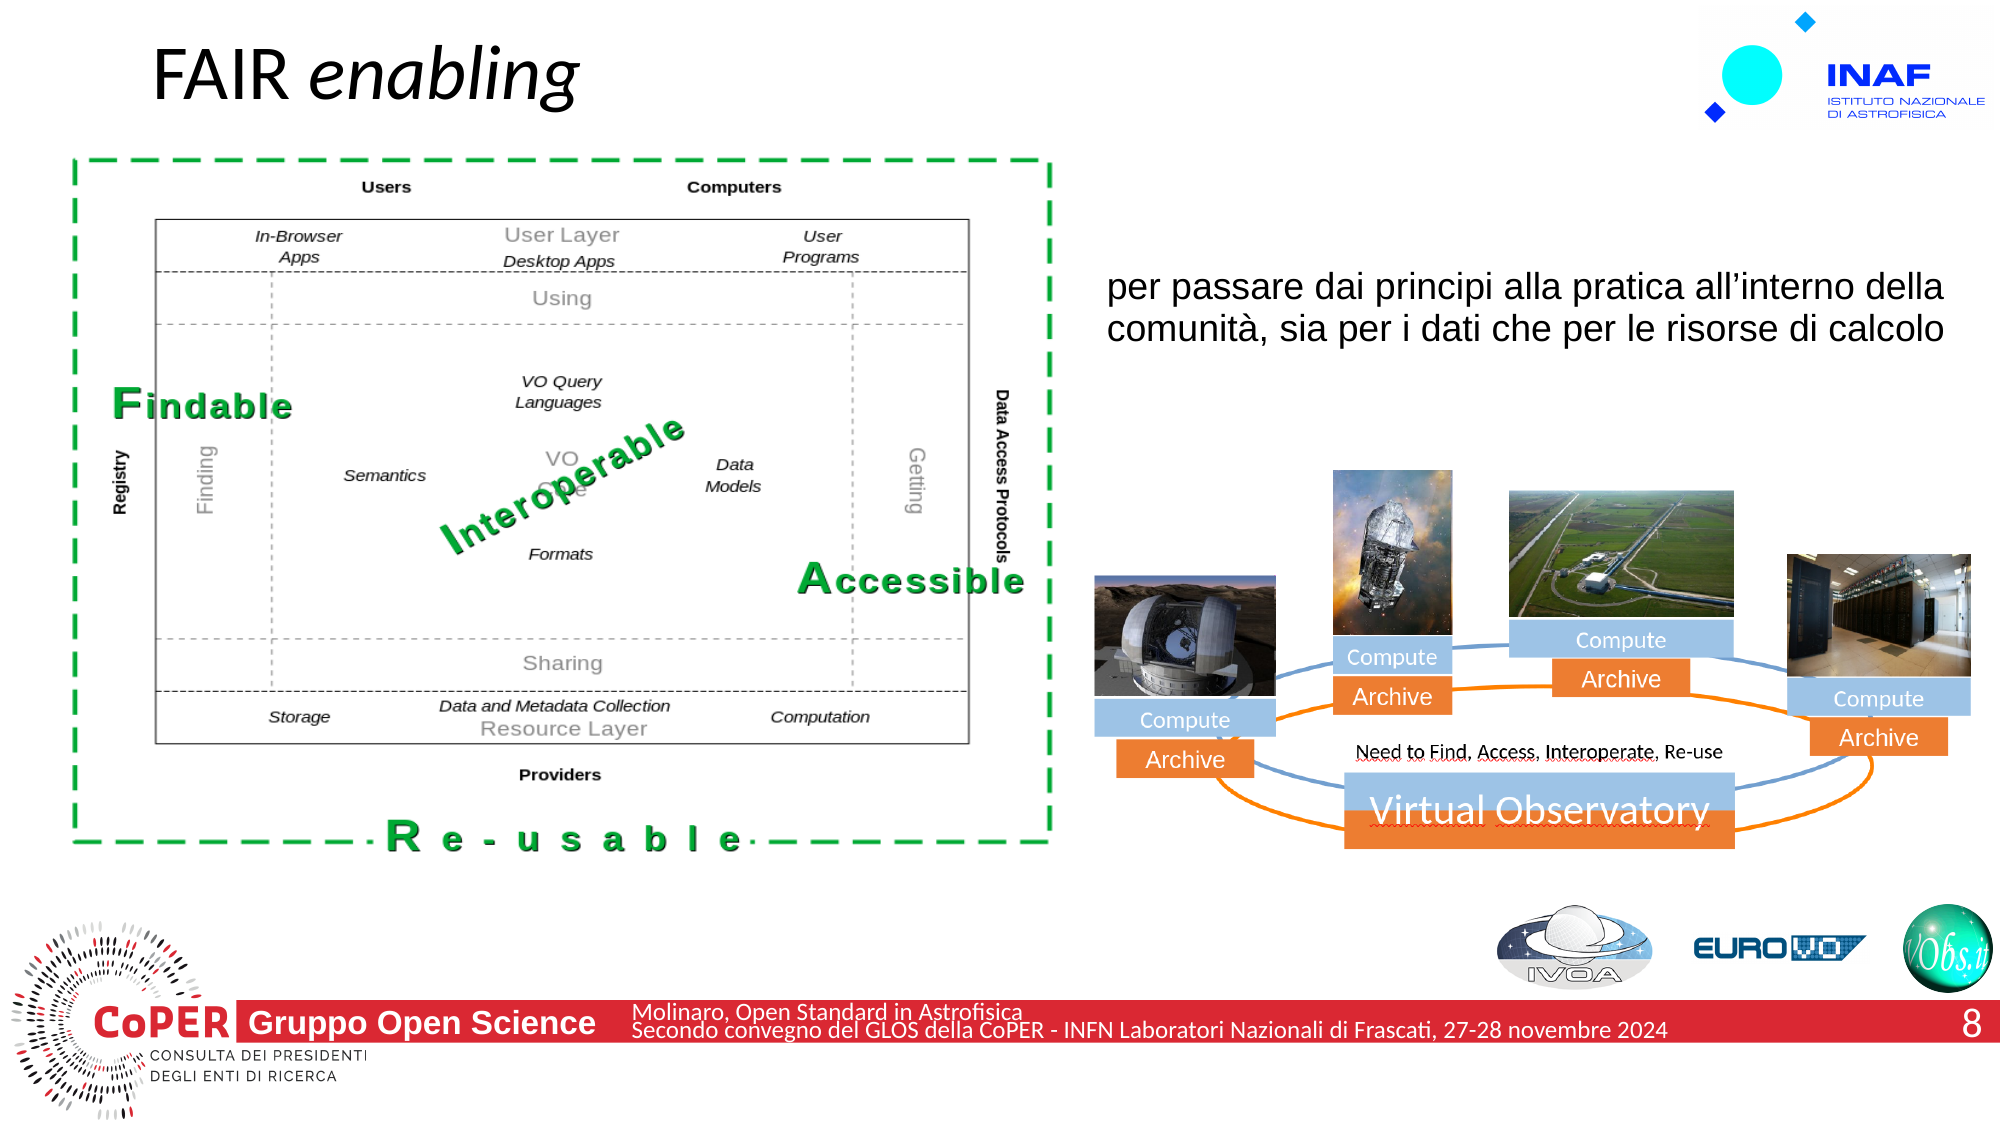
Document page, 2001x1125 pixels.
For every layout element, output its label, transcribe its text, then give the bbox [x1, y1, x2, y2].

picture [1698, 5, 1994, 130]
text_box per passare dai principi alla pratica all’interno della comunità, sia per i dati che per le risorse di calcolo [1092, 258, 1962, 357]
footer Molinaro, Open Standard in Astrofisica Secondo convegno del GLOS della CoPER - INFN Laboratori Nazionali di Frascati, 27-28 novembre 2024 [616, 1002, 1863, 1048]
picture [1491, 903, 1658, 993]
picture [11, 921, 366, 1120]
picture [1691, 932, 1870, 965]
picture [1092, 470, 1973, 852]
picture [64, 149, 1061, 858]
picture [1903, 904, 1993, 993]
title FAIR enabling [137, 24, 1698, 125]
slide_number <number> [1898, 999, 1998, 1043]
